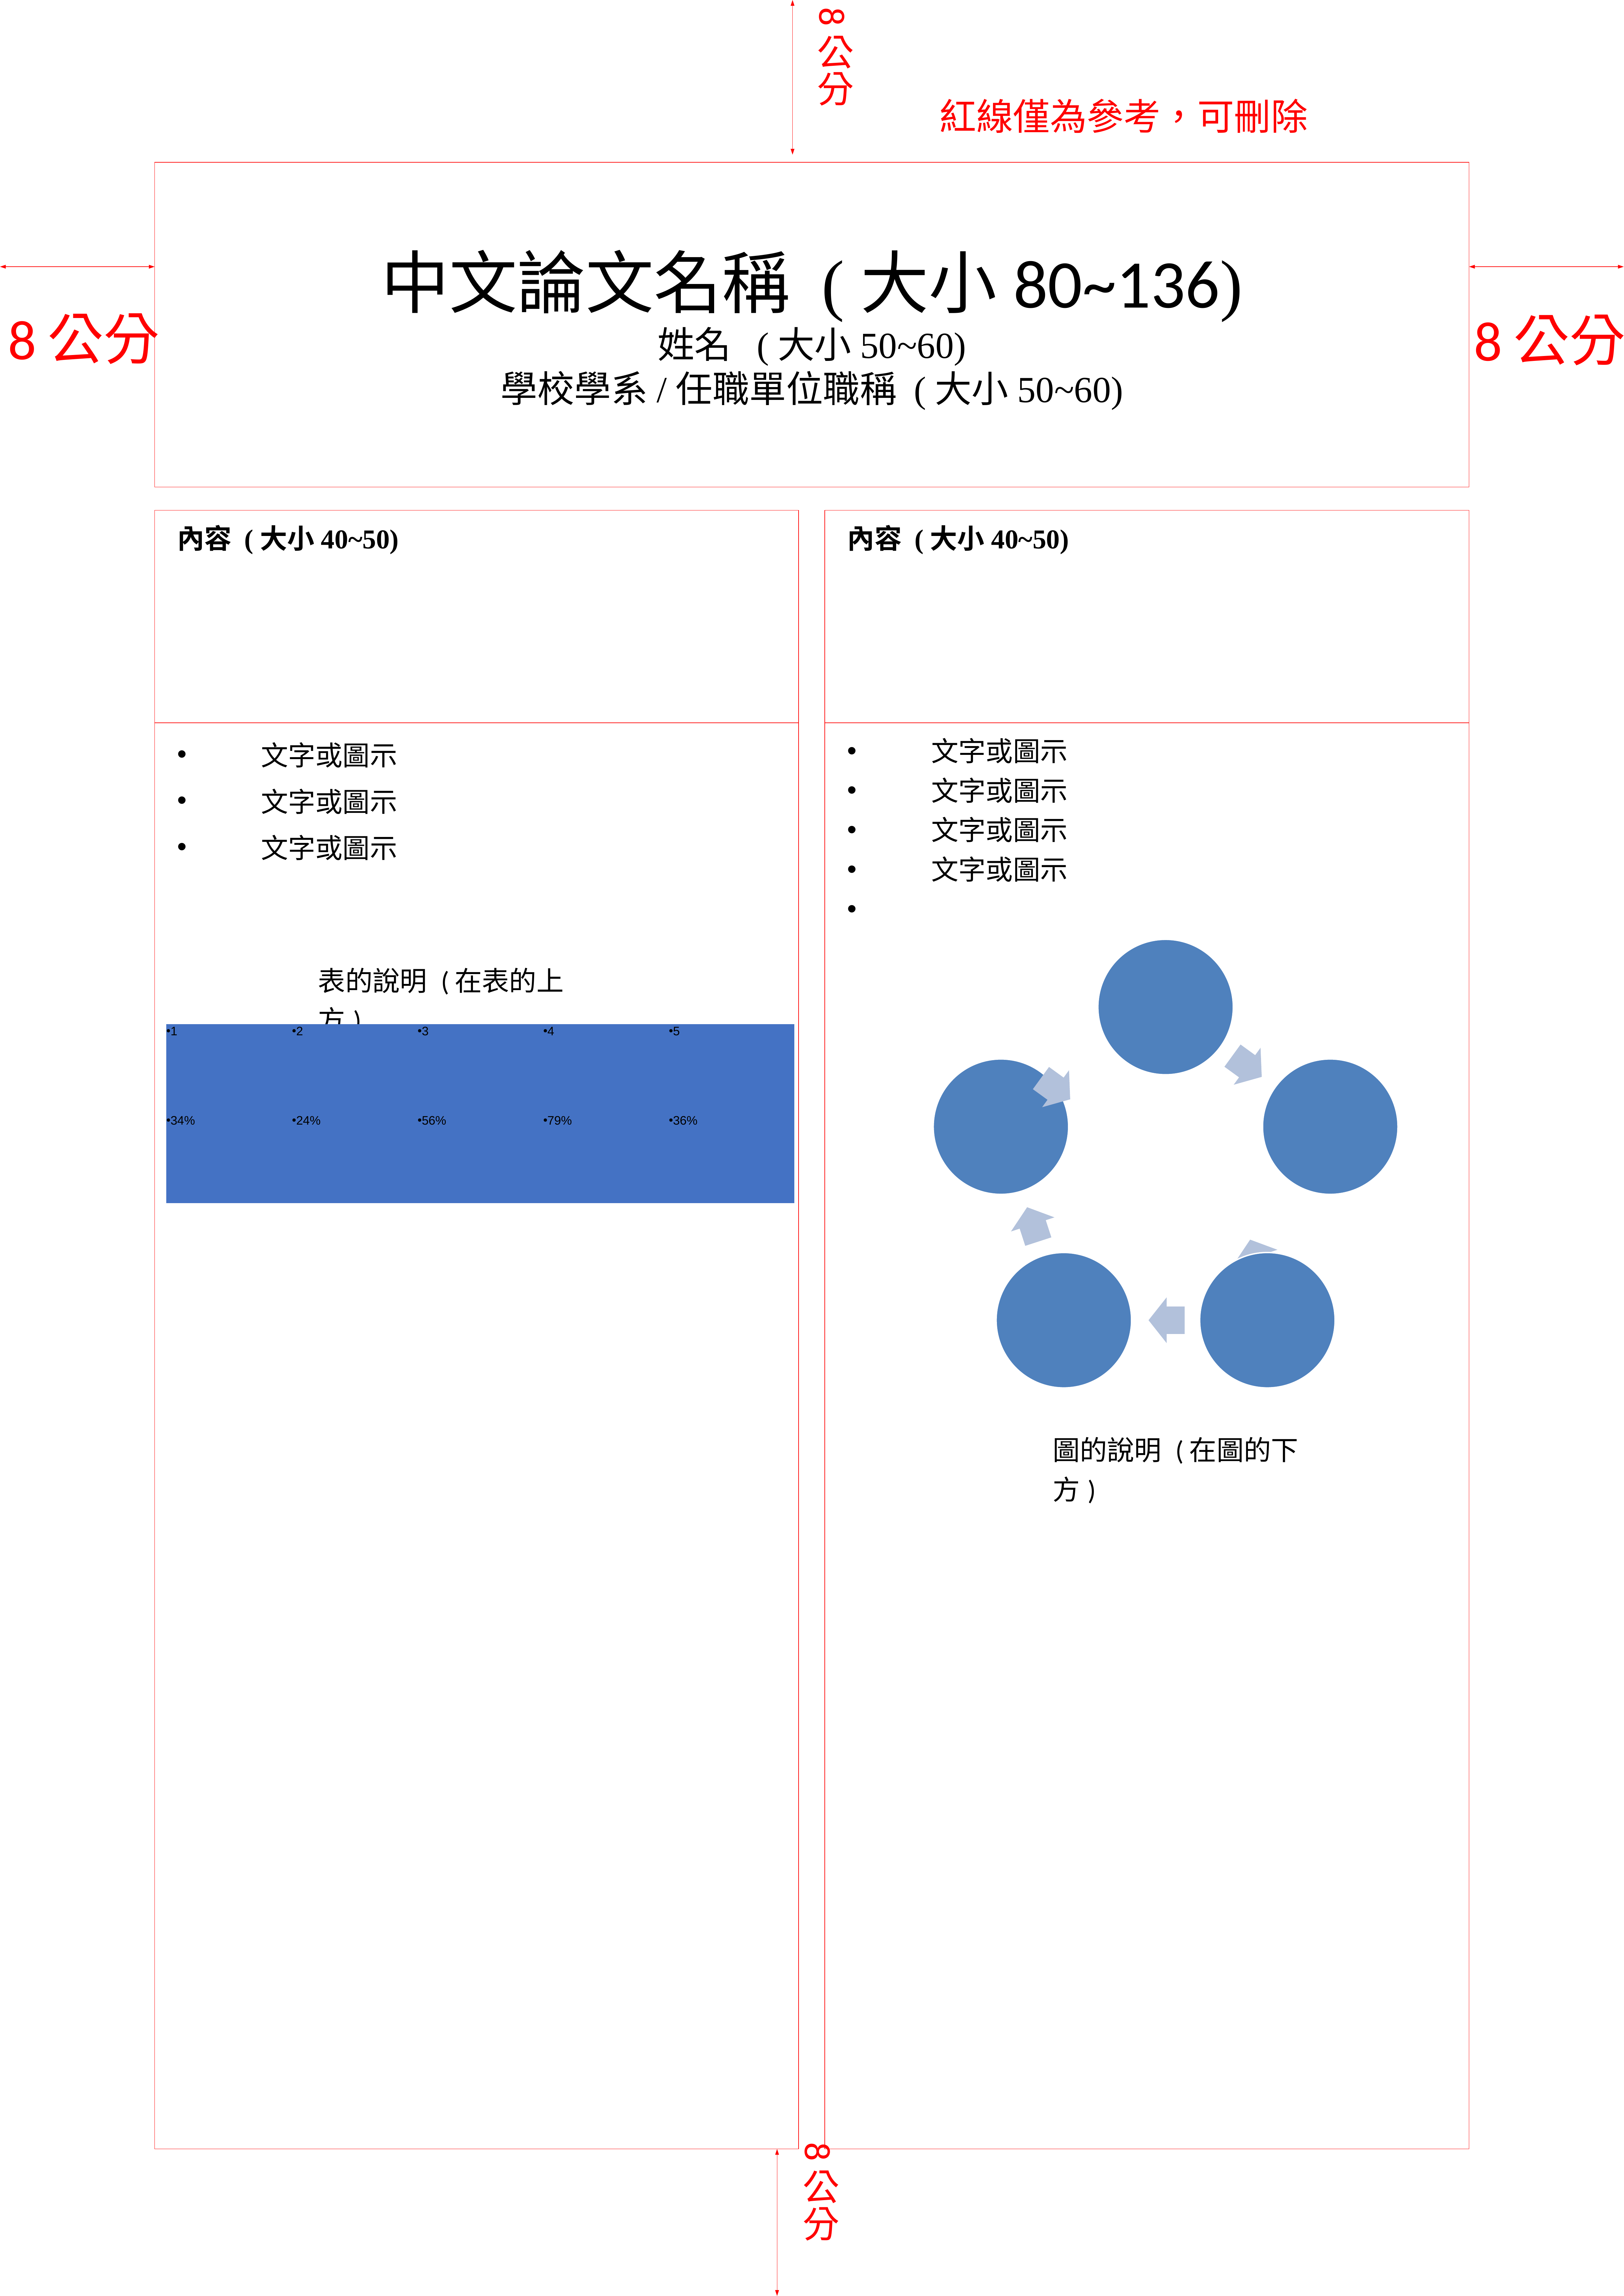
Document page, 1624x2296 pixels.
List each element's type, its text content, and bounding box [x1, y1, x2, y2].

table_cell 24% [292, 1113, 418, 1203]
table_header 5 [669, 1024, 794, 1113]
text_box 紅線僅為參考，可刪除 [934, 85, 1330, 135]
table_cell 34% [166, 1113, 292, 1203]
list 文字或圖示 文字或圖示 文字或圖示 [154, 722, 799, 2149]
text_box 8公分 [802, 2, 865, 161]
text_box 8公分 [3, 292, 167, 365]
text_box [1224, 1044, 1262, 1085]
table_cell 36% [669, 1113, 794, 1203]
table_header 1 [166, 1024, 292, 1113]
table_header 2 [292, 1024, 418, 1113]
table_cell 56% [418, 1113, 543, 1203]
text_box 8公分 [787, 2137, 850, 2296]
text_box [1098, 939, 1234, 1075]
text_box [1262, 1059, 1398, 1195]
text_box [1200, 1239, 1335, 1388]
text_box 圖的說明 (在圖的下方) [1048, 1426, 1330, 1529]
table_header 3 [418, 1024, 543, 1113]
list 文字或圖示 文字或圖示 文字或圖示 文字或圖示 [825, 722, 1469, 2149]
text_box [1148, 1297, 1185, 1343]
list 內容 (大小40~50) [825, 510, 1469, 722]
title 中文論文名稱 (大小80~136) 姓名 (大小50~60) 學校學系/任職單位職稱 (大小50~60) [154, 162, 1469, 487]
text_box [933, 1059, 1070, 1195]
list 內容 (大小40~50) [154, 510, 799, 722]
text_box [1011, 1207, 1055, 1246]
text_box 8公分 [1469, 294, 1624, 379]
table_cell 79% [543, 1113, 669, 1203]
text_box [996, 1252, 1132, 1388]
table_header 4 [543, 1024, 669, 1113]
